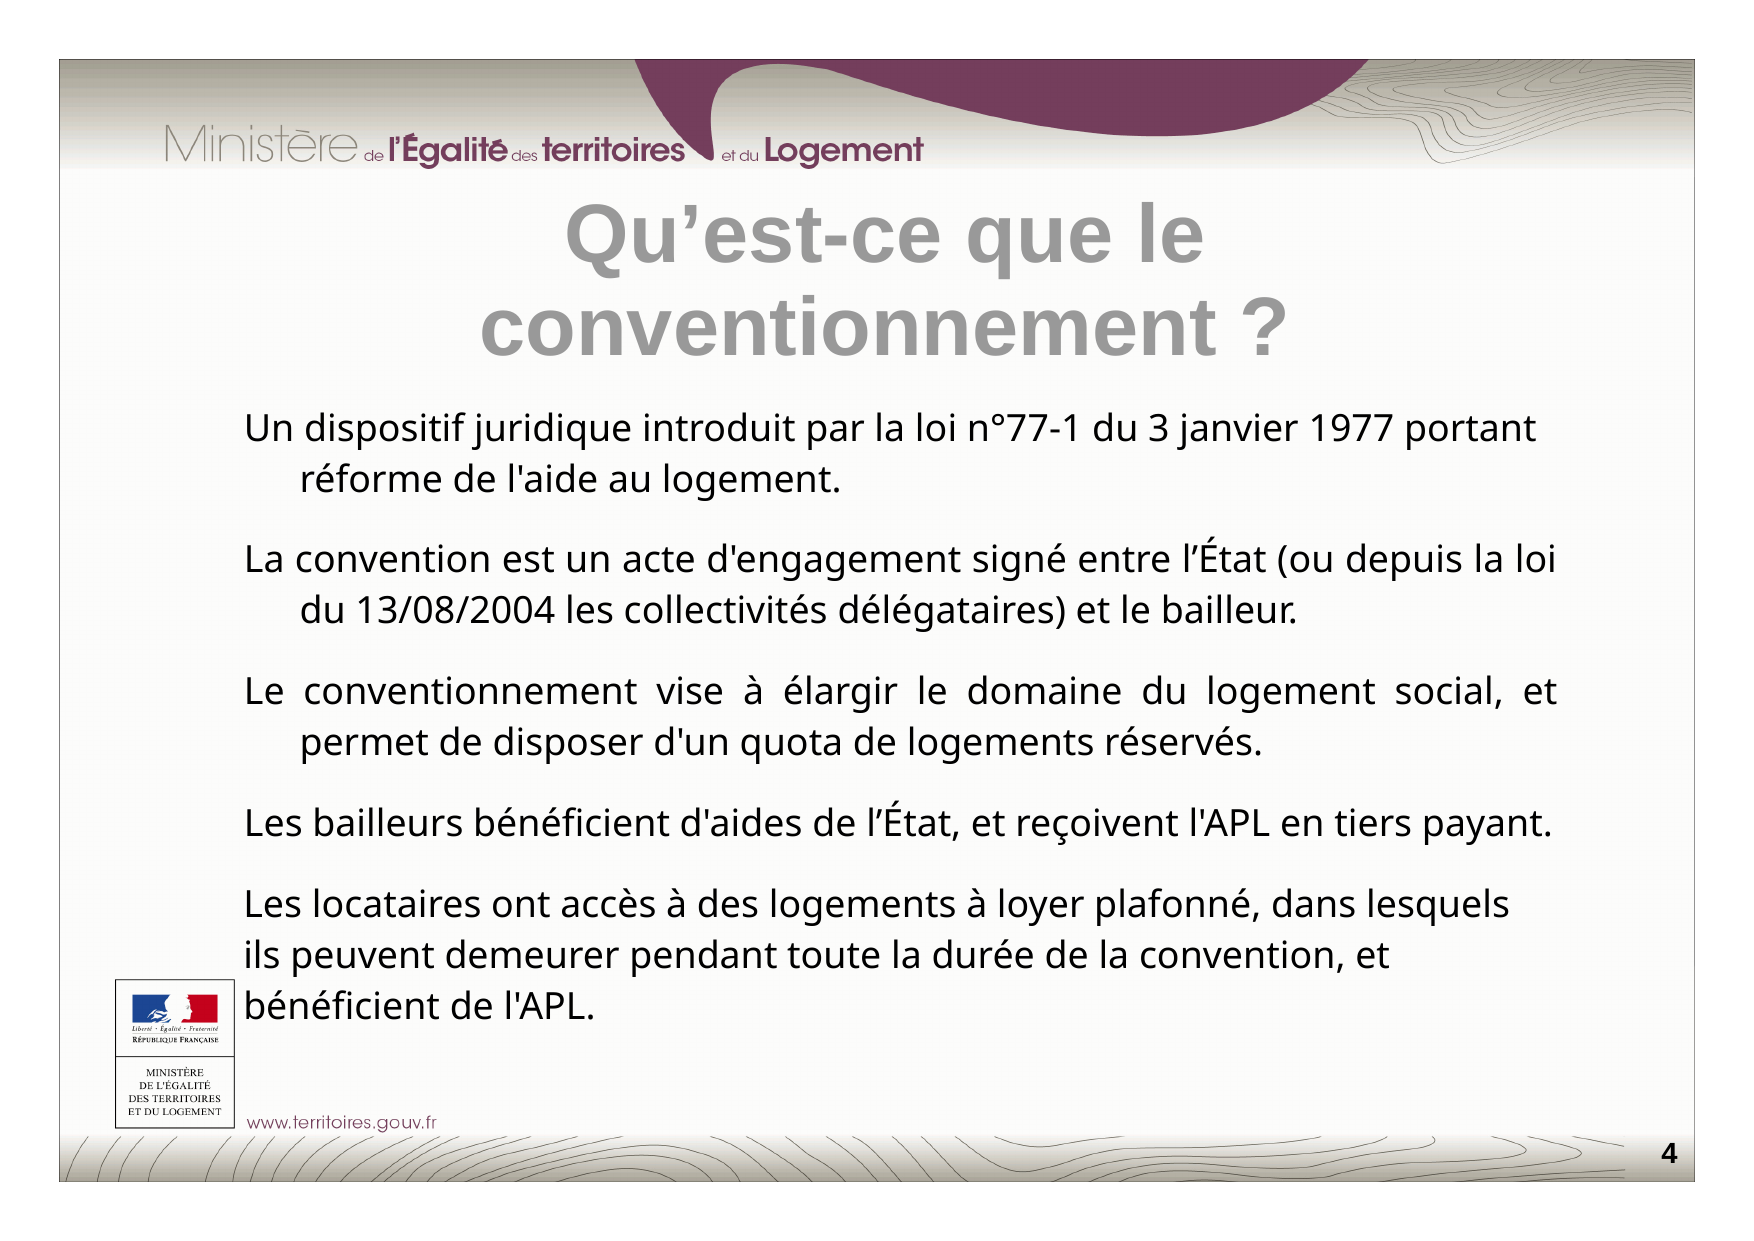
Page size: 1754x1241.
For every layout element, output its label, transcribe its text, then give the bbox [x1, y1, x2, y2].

title Qu’est-ce que le conventionnement ? [149, 186, 1622, 374]
picture [59, 59, 1695, 1182]
list Un dispositif juridique introduit par la loi n°77-1 du 3 janvier 1977 portant réforme de l'aide au logement. La convention est un acte d'engagement signé entre l’État (ou depuis la loi du 13/08/2004 les collectivités délégataires) et le bailleur. Le conventionnement vise à élargir le domaine du logement social, et permet de disposer d'un quota de logements réservés. Les bailleurs bénéficient d'aides de l’État, et reçoivent l'APL en tiers payant. Les locataires ont accès à des logements à loyer plafonné, dans lesquels ils peuvent demeurer pendant toute la durée de la convention, et bénéficient de l'APL. [243, 401, 1559, 1073]
